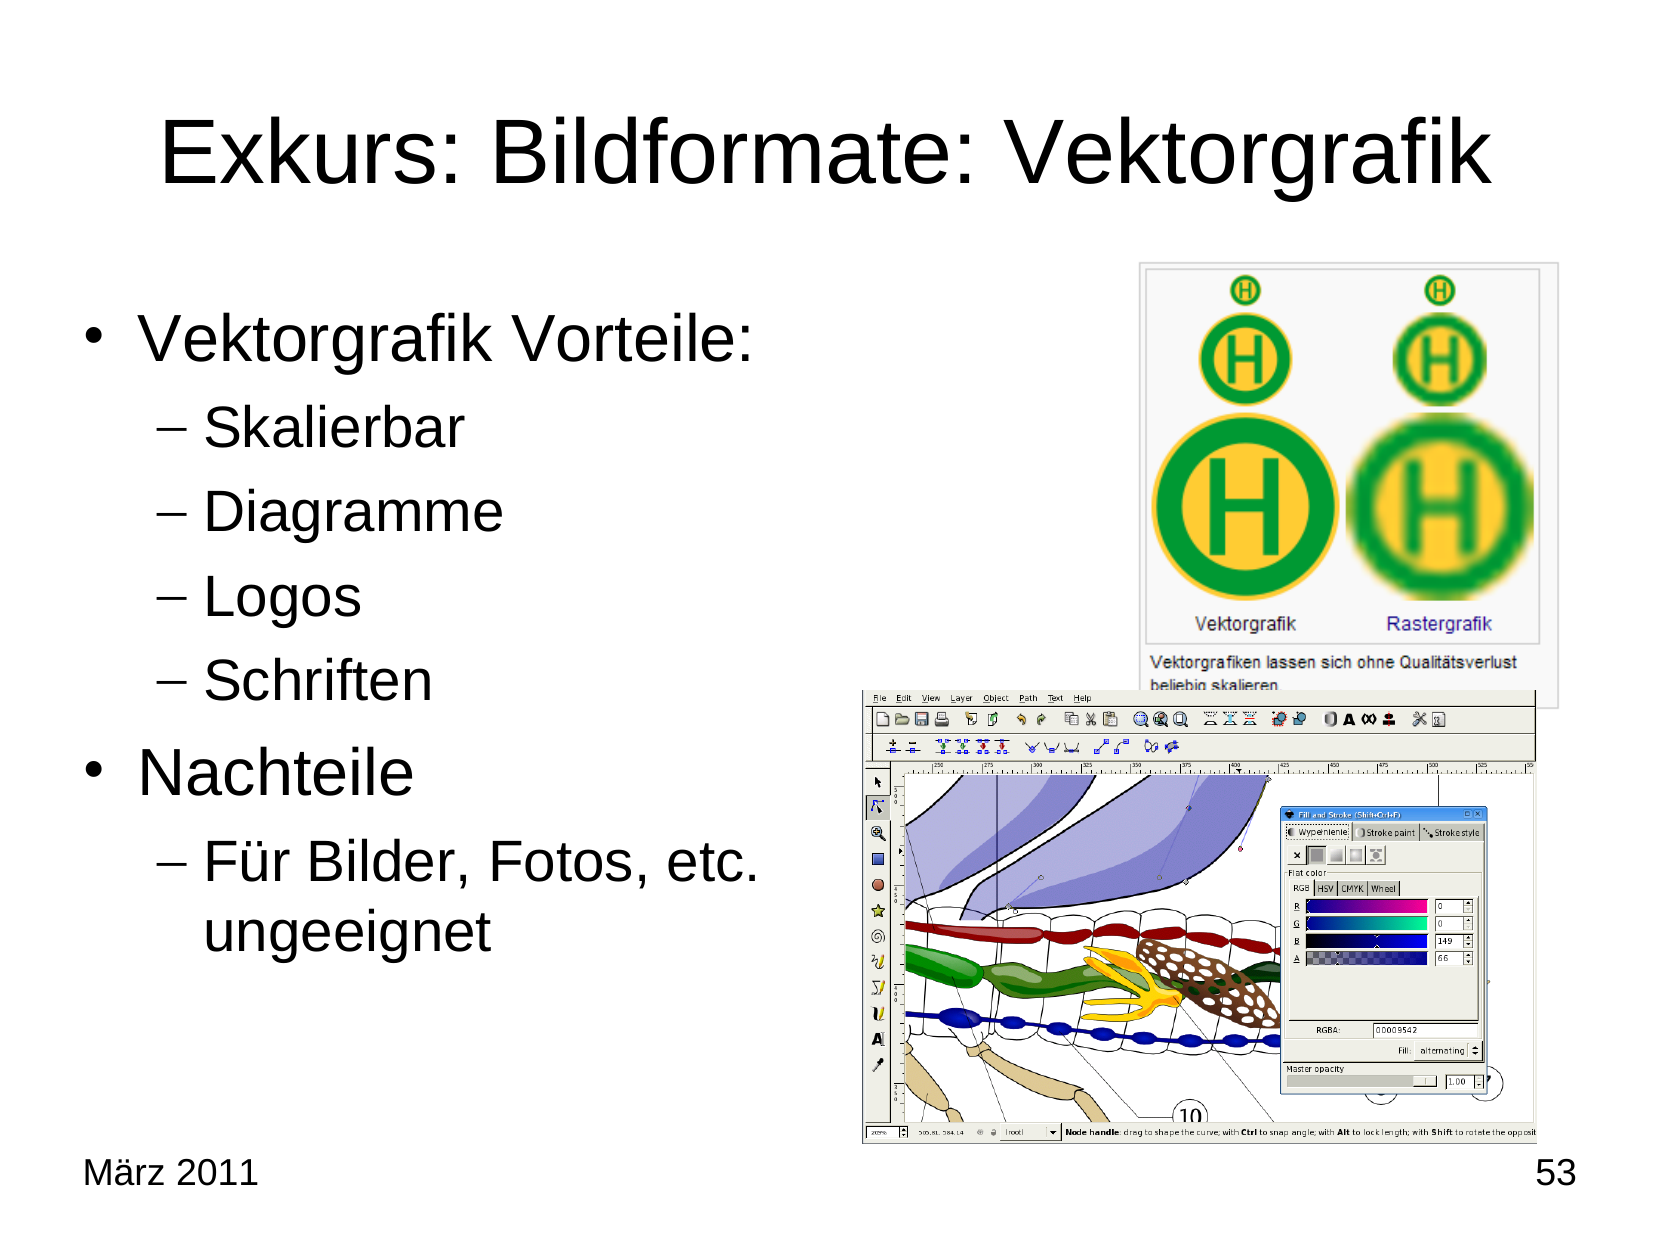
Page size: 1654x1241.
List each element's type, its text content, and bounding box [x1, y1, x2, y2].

picture [862, 690, 1537, 1144]
chart [1133, 253, 1567, 717]
list Vektorgrafik Vorteile: Skalierbar Diagramme Logos Schriften Nachteile Für Bilder, Fotos, etc. ungeeignet [82, 290, 814, 1109]
title Exkurs: Bildformate: Vektorgrafik [82, 49, 1571, 257]
